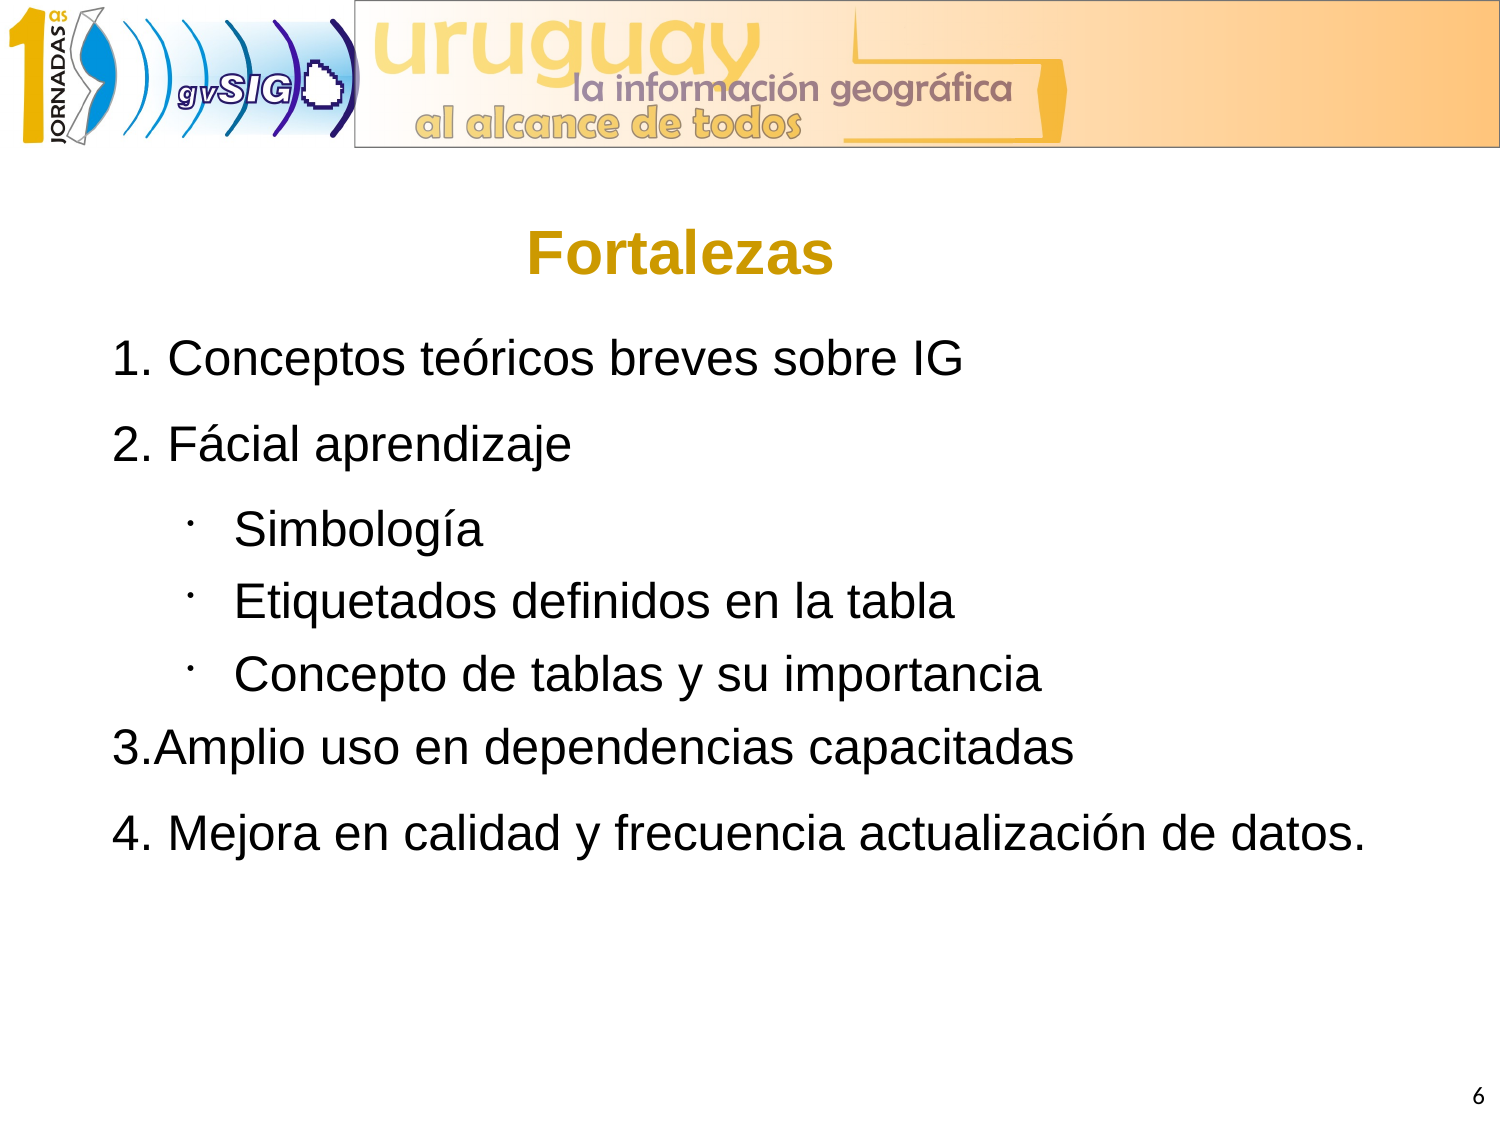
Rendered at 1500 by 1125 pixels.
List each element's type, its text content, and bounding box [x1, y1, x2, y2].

list Conceptos teóricos breves sobre IG Fácial aprendizaje Simbología Etiquetados definidos en la tabla Concepto de tablas y su importancia Amplio uso en dependencias capacitadas Mejora en calidad y frecuencia actualización de datos. [96, 317, 1447, 1063]
picture [0, 5, 1071, 148]
text_box <número> [1149, 1065, 1500, 1125]
text_box Fortalezas [76, 172, 1427, 326]
